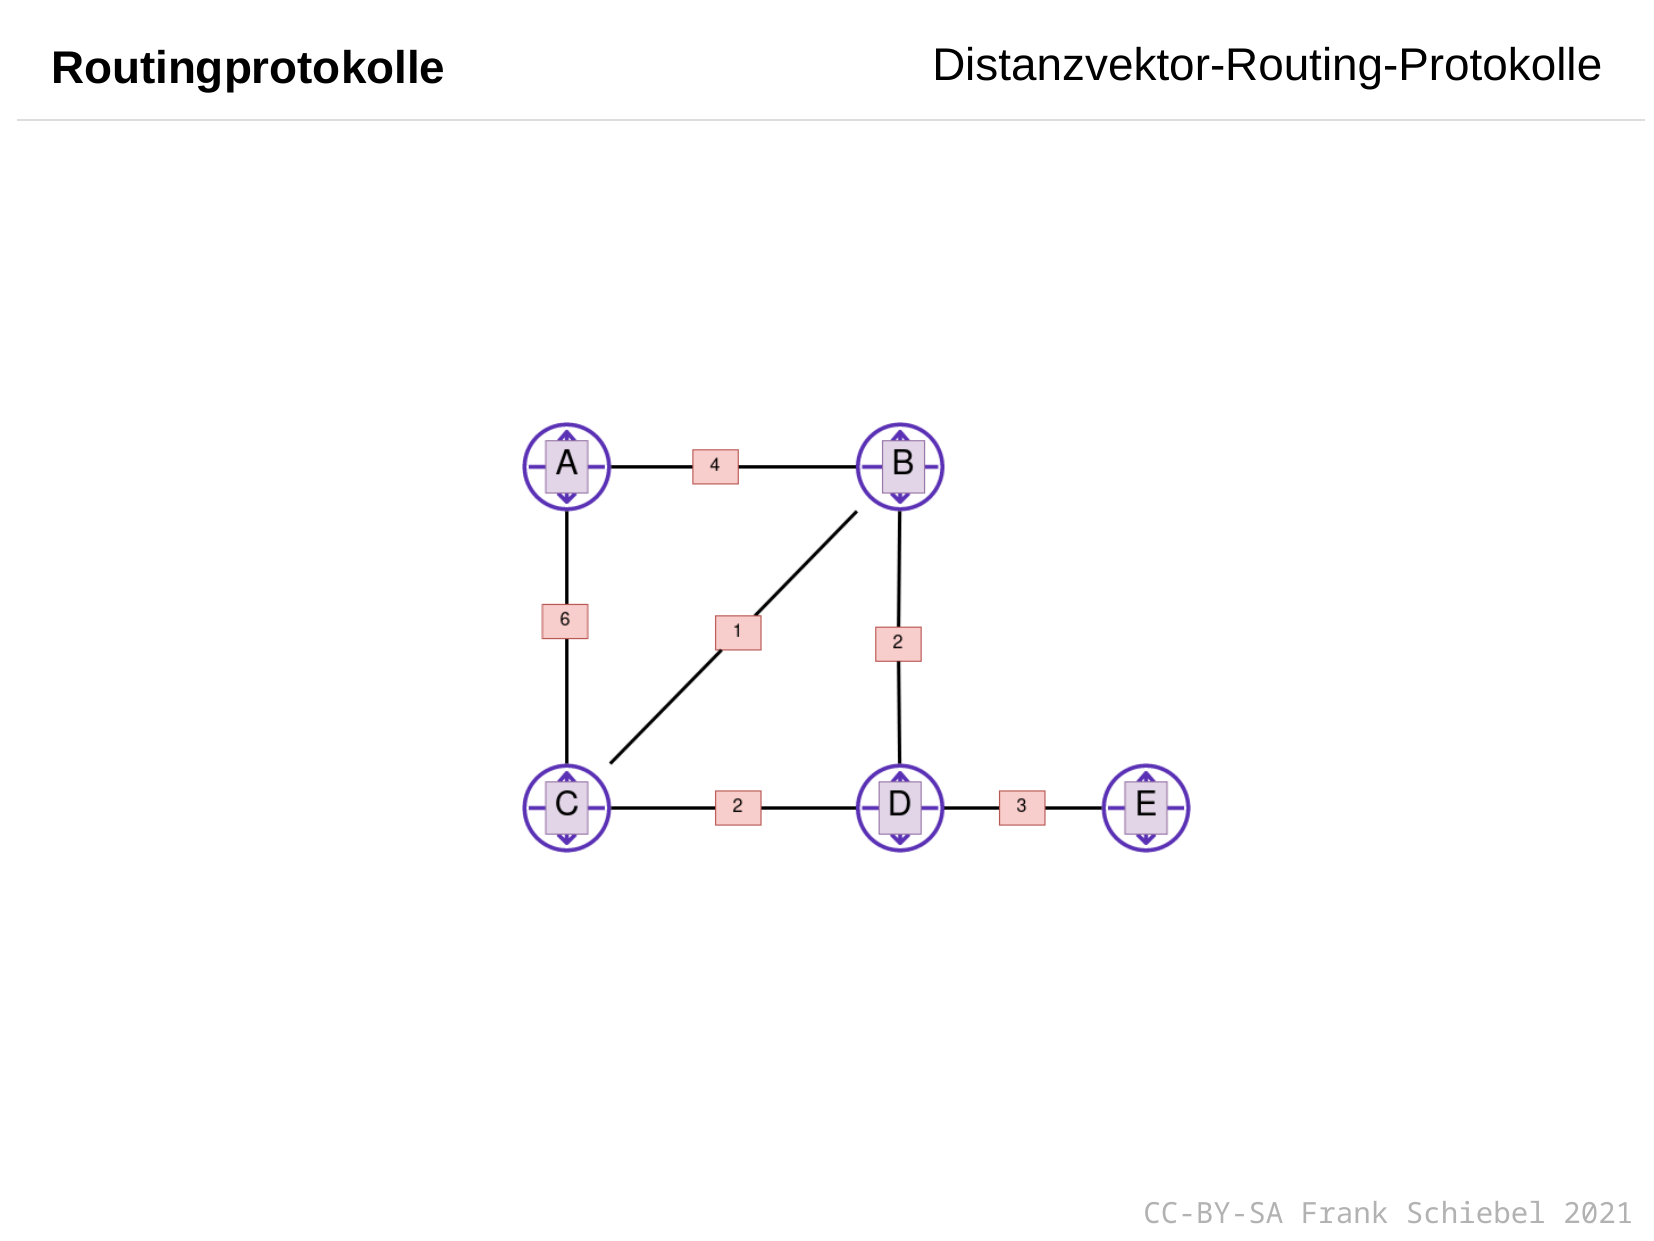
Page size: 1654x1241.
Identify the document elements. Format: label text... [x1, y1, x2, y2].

text_box Routingprotokolle [36, 35, 550, 102]
text_box Distanzvektor-Routing-Protokolle [904, 31, 1618, 98]
picture [522, 422, 1191, 853]
